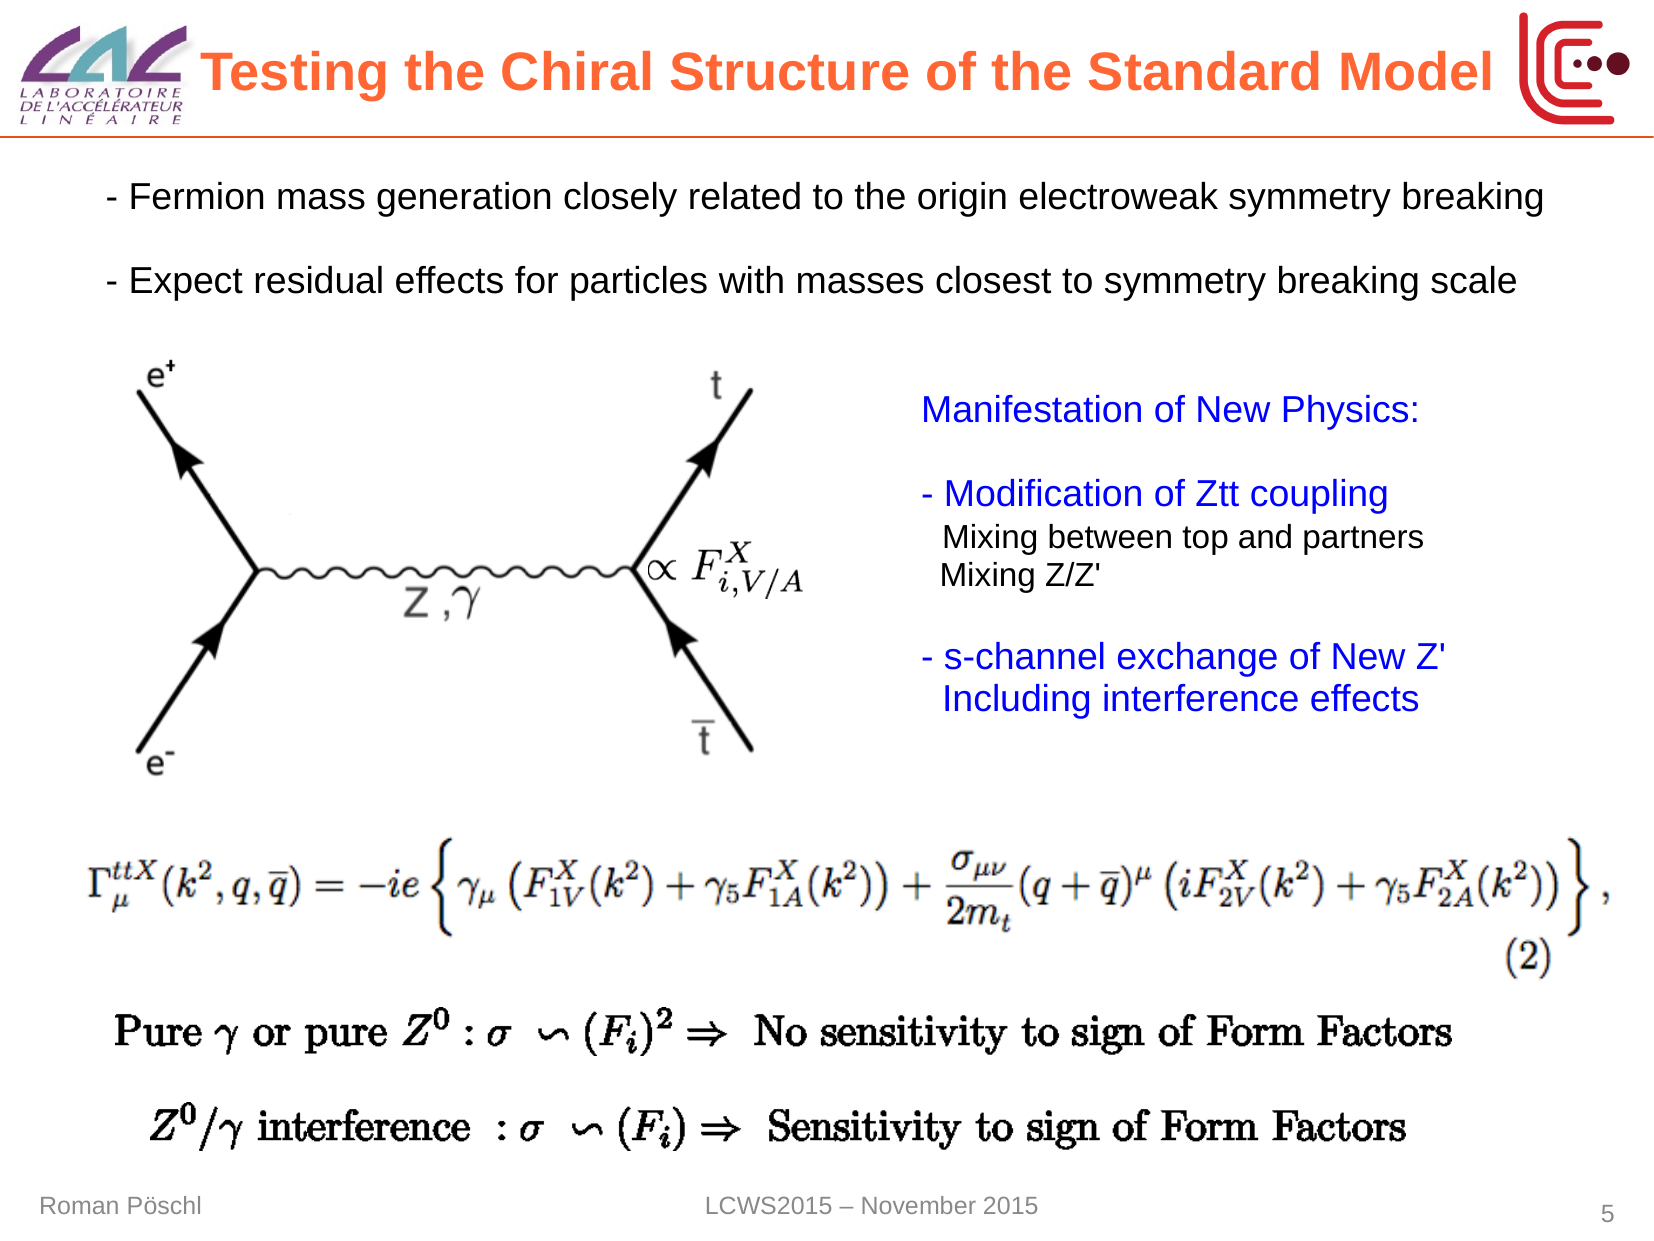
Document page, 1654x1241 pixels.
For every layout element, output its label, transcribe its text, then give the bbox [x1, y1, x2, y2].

picture [150, 1102, 1406, 1151]
picture [115, 1007, 1452, 1056]
picture [82, 339, 804, 787]
text_box - Fermion mass generation closely related to the origin electroweak symmetry breaking - Expect residual effects for particles with masses closest to symmetry breaking scale [90, 167, 1654, 435]
picture [45, 800, 1648, 981]
text_box Manifestation of New Physics: - Modification of Ztt coupling Mixing between top and partners Mixing Z/Z' - s-channel exchange of New Z' Including interference effects [906, 435, 1473, 728]
picture [17, 22, 199, 127]
title Testing the Chiral Structure of the Standard Model [104, 29, 1593, 113]
picture [1508, 2, 1641, 135]
